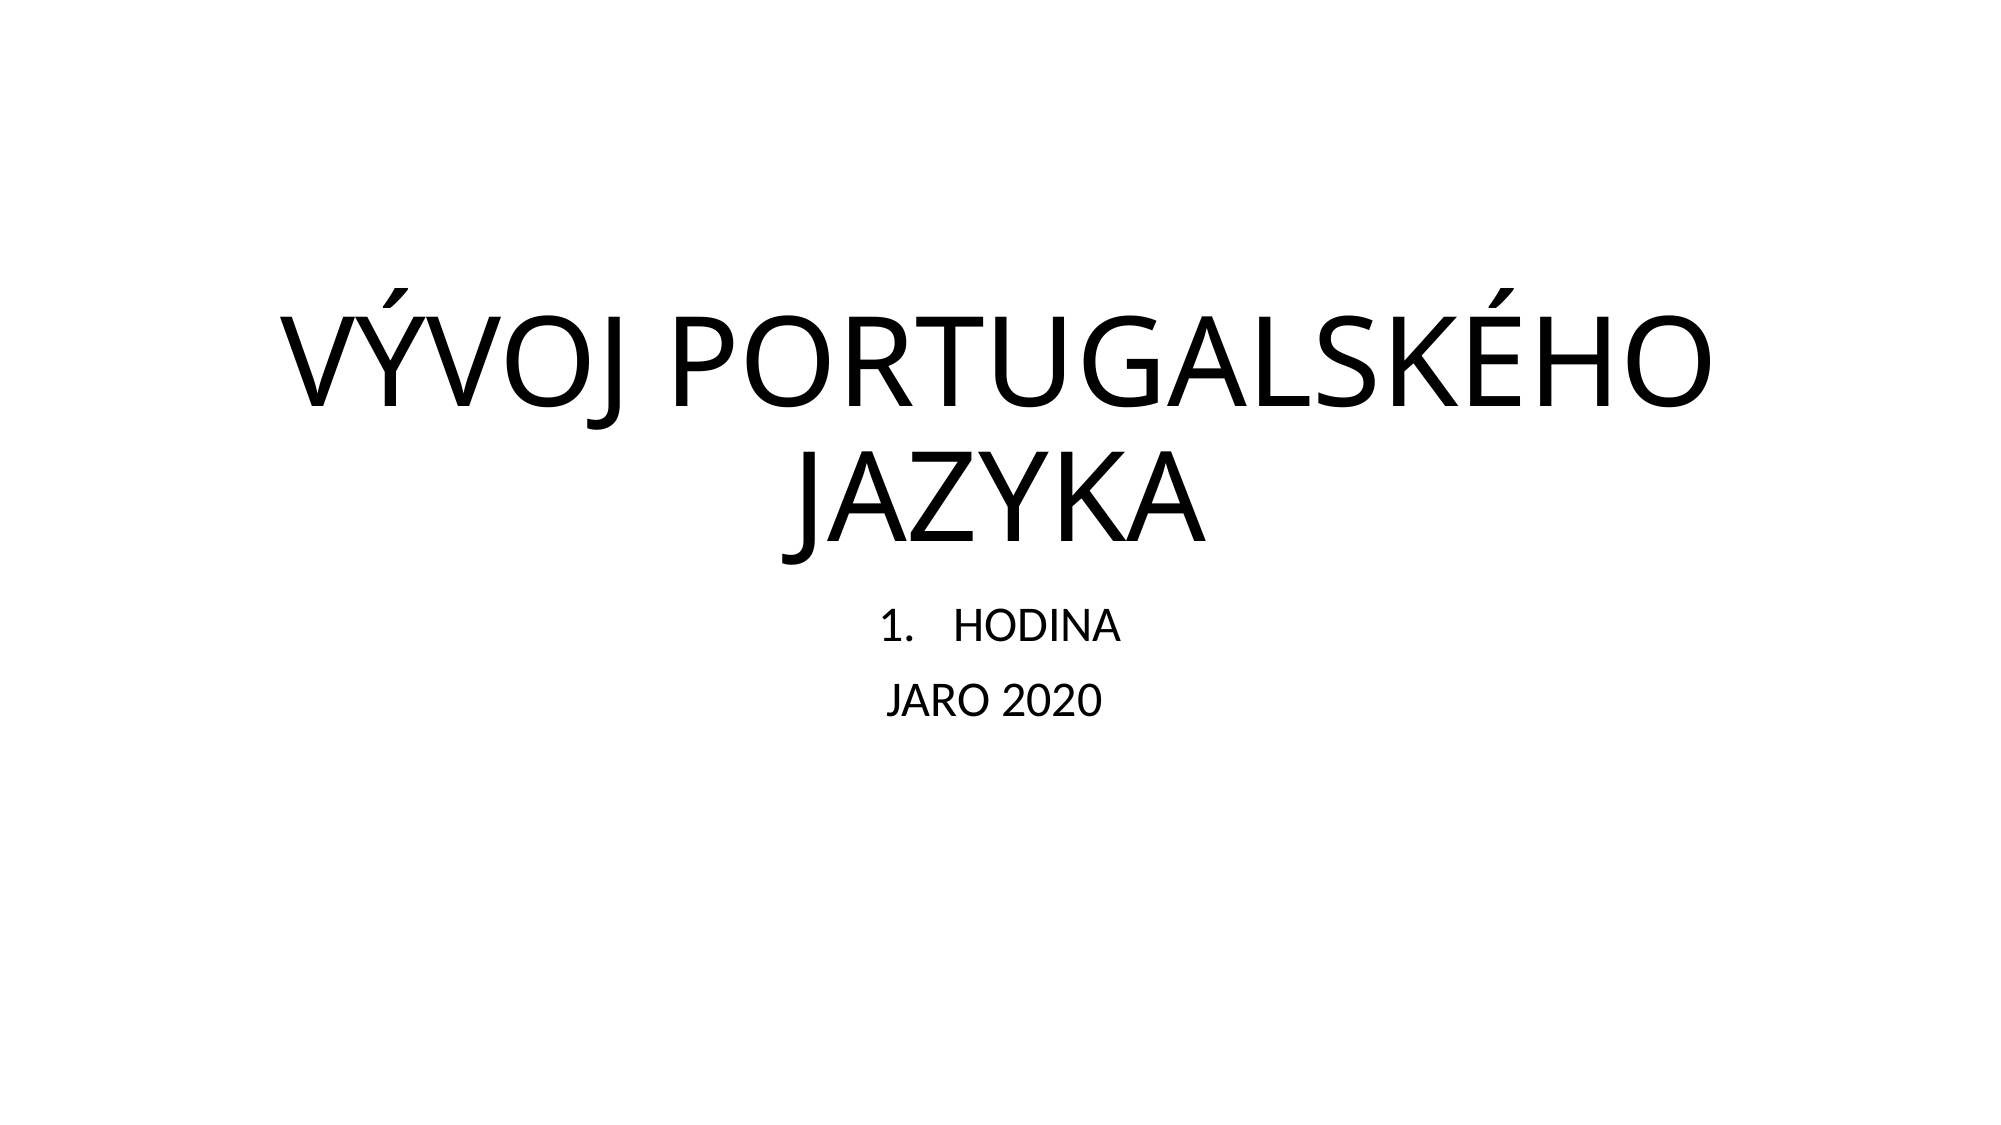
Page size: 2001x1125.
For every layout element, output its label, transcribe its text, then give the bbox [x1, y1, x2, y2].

subtitle HODINA JARO 2020 [249, 590, 1750, 863]
title VÝVOJ PORTUGALSKÉHO JAZYKA [249, 184, 1750, 576]
